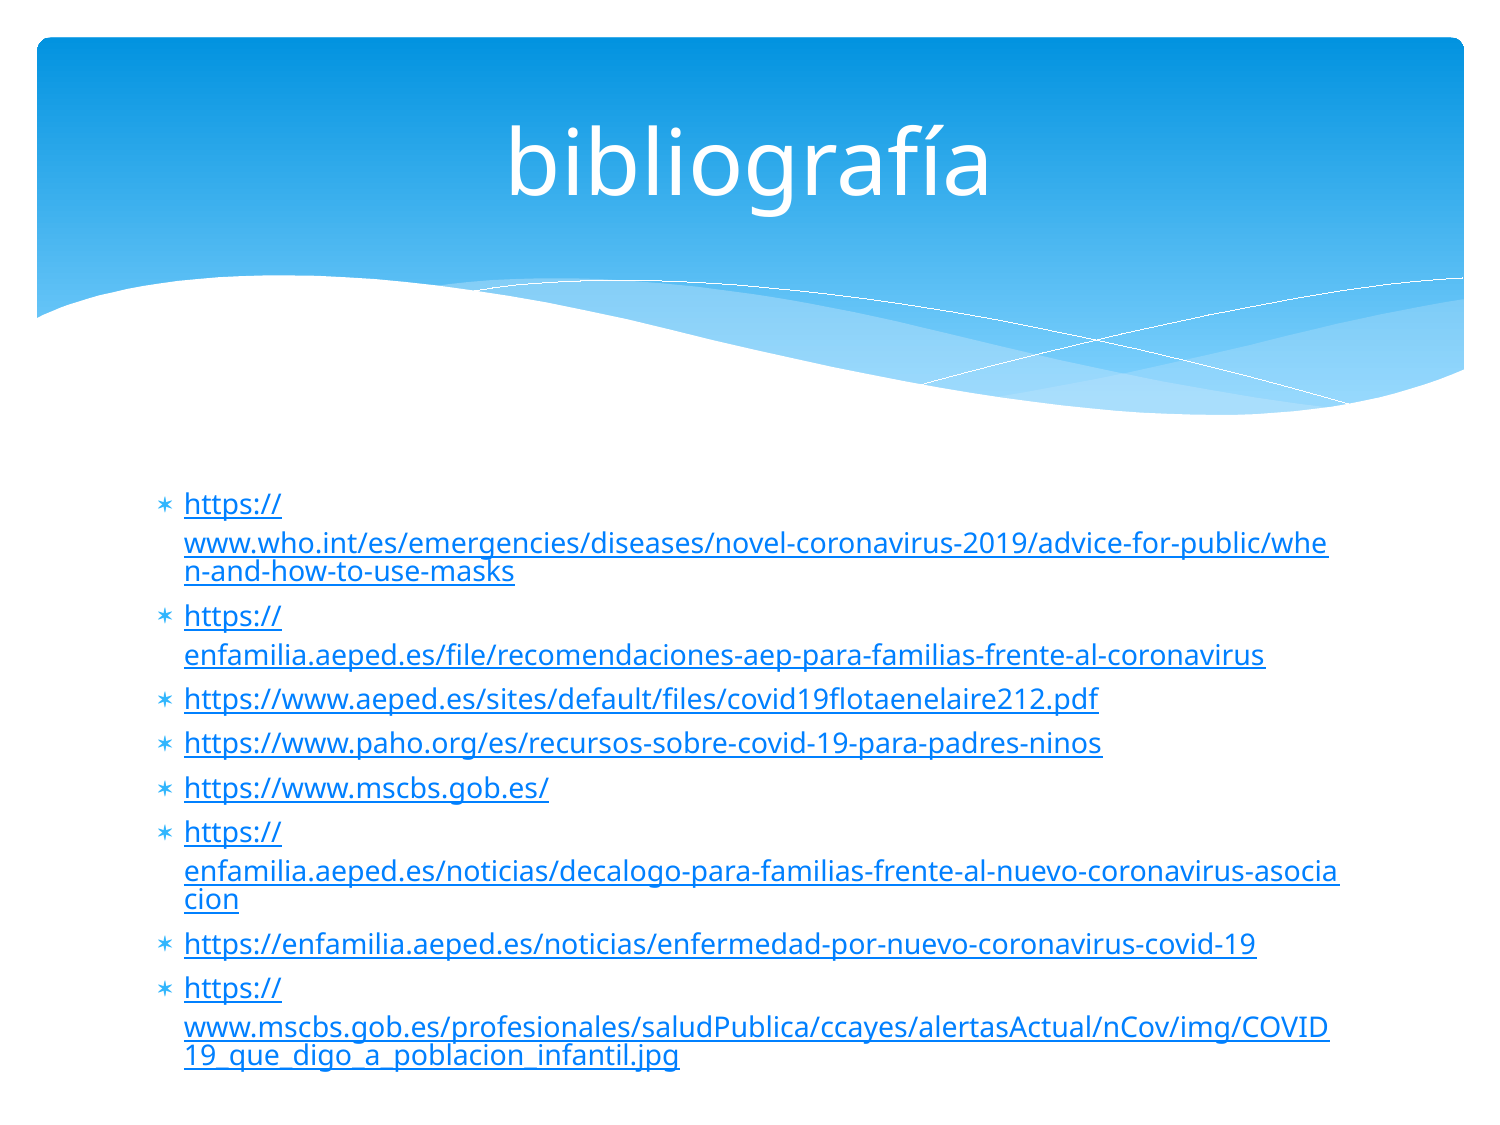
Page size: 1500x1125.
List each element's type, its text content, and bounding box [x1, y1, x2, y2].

title bibliografía [75, 55, 1425, 261]
list https://www.who.int/es/emergencies/diseases/novel-coronavirus-2019/advice-for-public/when-and-how-to-use-masks https://enfamilia.aeped.es/file/recomendaciones-aep-para-familias-frente-al-coronavirus https://www.aeped.es/sites/default/files/covid19flotaenelaire212.pdf https://www.paho.org/es/recursos-sobre-covid-19-para-padres-ninos https://www.mscbs.gob.es/ https://enfamilia.aeped.es/noticias/decalogo-para-familias-frente-al-nuevo-coronavirus-asociacion https://enfamilia.aeped.es/noticias/enfermedad-por-nuevo-coronavirus-covid-19 https://www.mscbs.gob.es/profesionales/saludPublica/ccayes/alertasActual/nCov/img/COVID19_que_digo_a_poblacion_infantil.jpg [143, 438, 1359, 1005]
